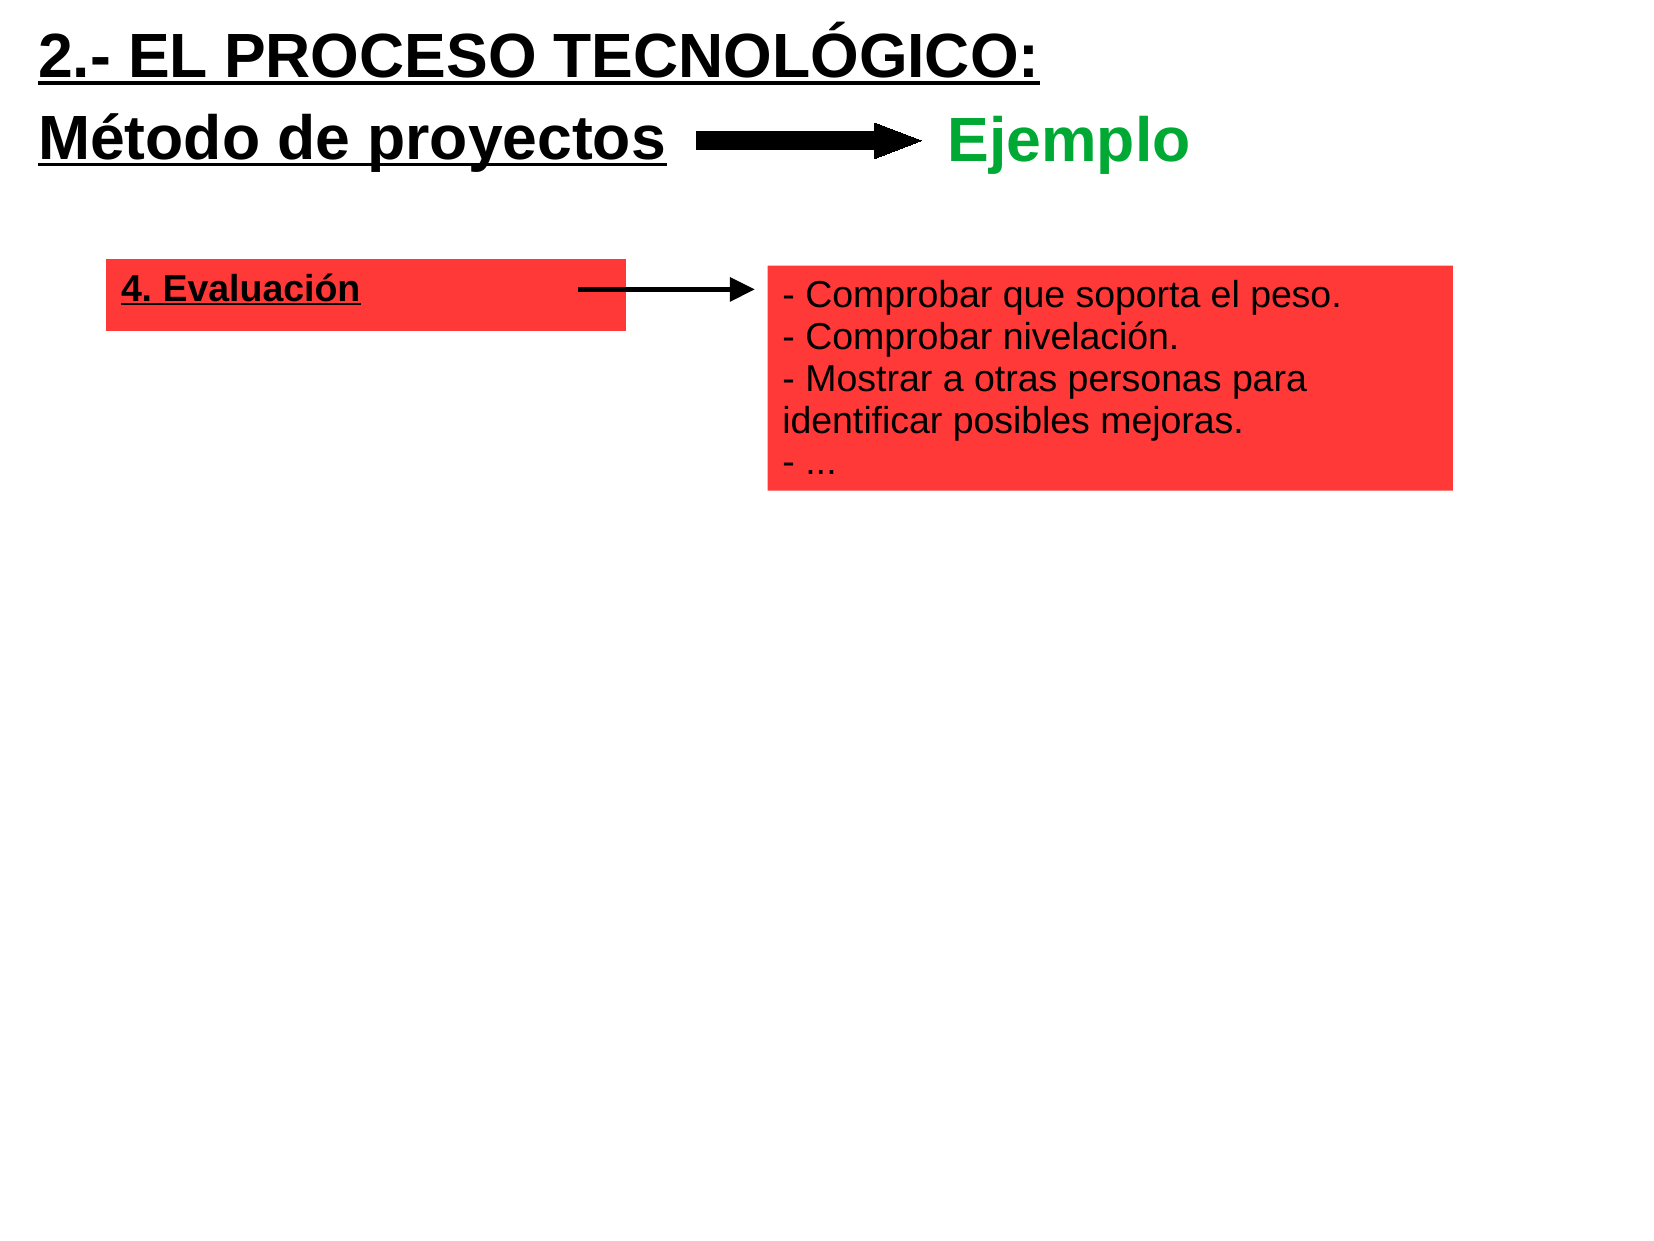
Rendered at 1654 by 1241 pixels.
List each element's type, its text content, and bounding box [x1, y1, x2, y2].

text_box 2.- EL PROCESO TECNOLÓGICO: Método de proyectos [23, 14, 1619, 181]
text_box [696, 123, 922, 159]
text_box - Comprobar que soporta el peso. - Comprobar nivelación. - Mostrar a otras personas para identificar posibles mejoras. - ... [767, 265, 1453, 491]
text_box 4. Evaluación [106, 259, 626, 331]
text_box Ejemplo [933, 97, 1229, 182]
